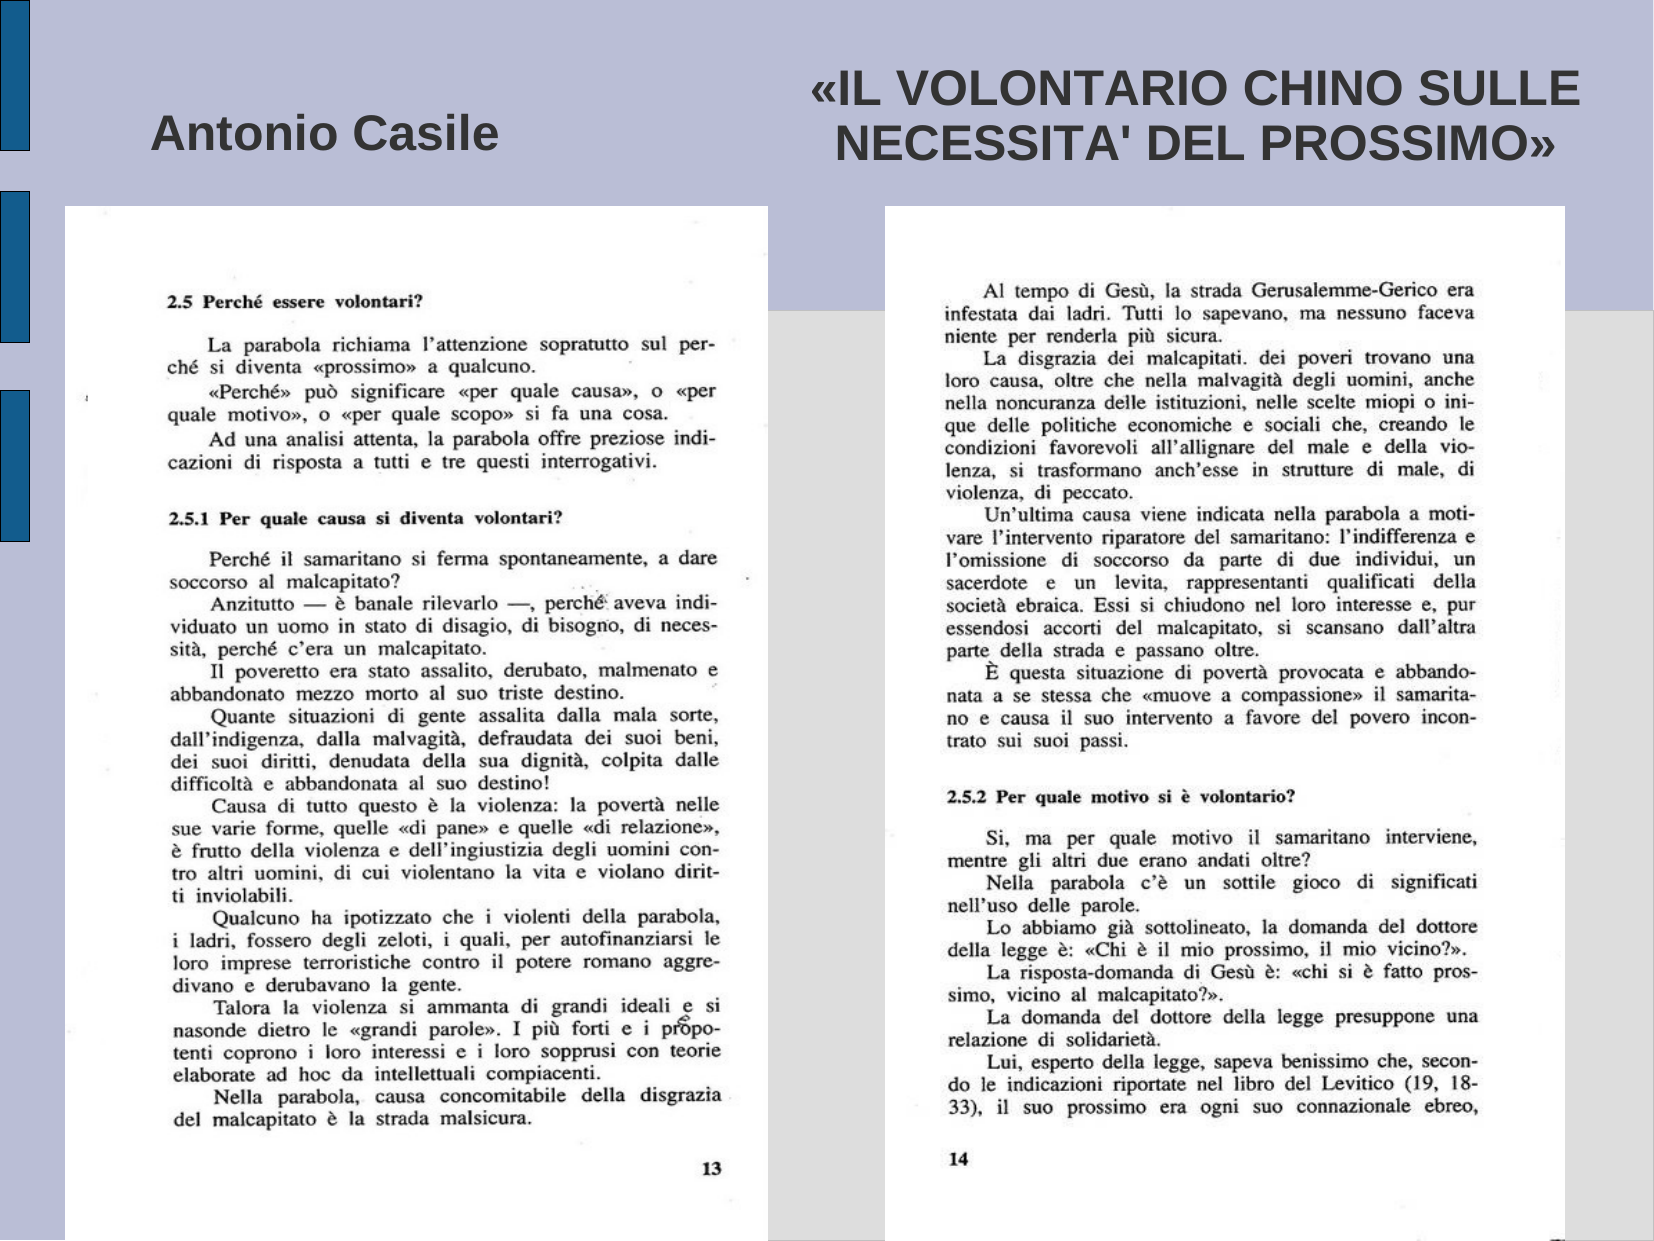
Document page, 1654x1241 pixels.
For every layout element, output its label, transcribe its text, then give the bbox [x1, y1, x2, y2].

title Antonio Casile [59, 29, 591, 237]
picture [885, 206, 1565, 1241]
title «IL VOLONTARIO CHINO SULLE NECESSITA' DEL PROSSIMO» [738, 24, 1654, 207]
picture [65, 206, 768, 1241]
